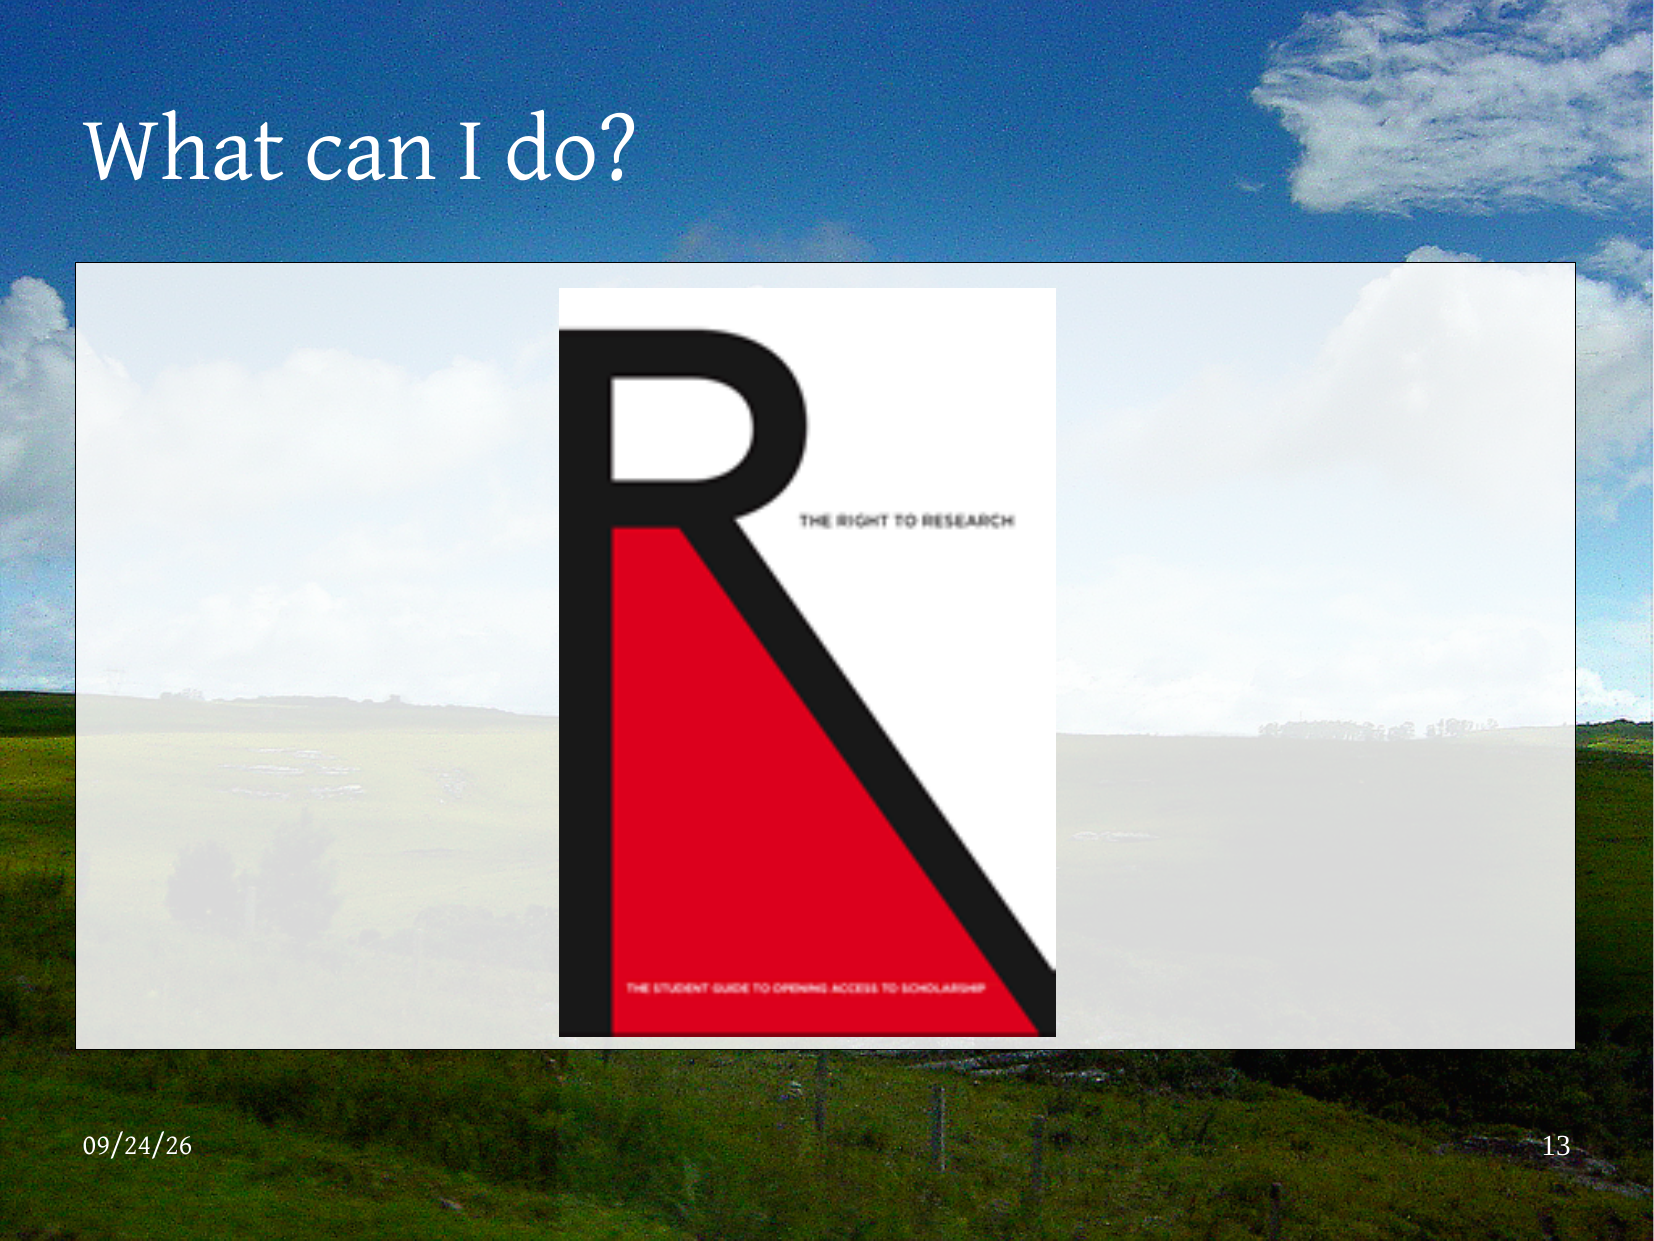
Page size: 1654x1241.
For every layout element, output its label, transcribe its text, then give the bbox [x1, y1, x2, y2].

title What can I do? [82, 49, 1571, 257]
picture [0, 0, 1654, 1241]
